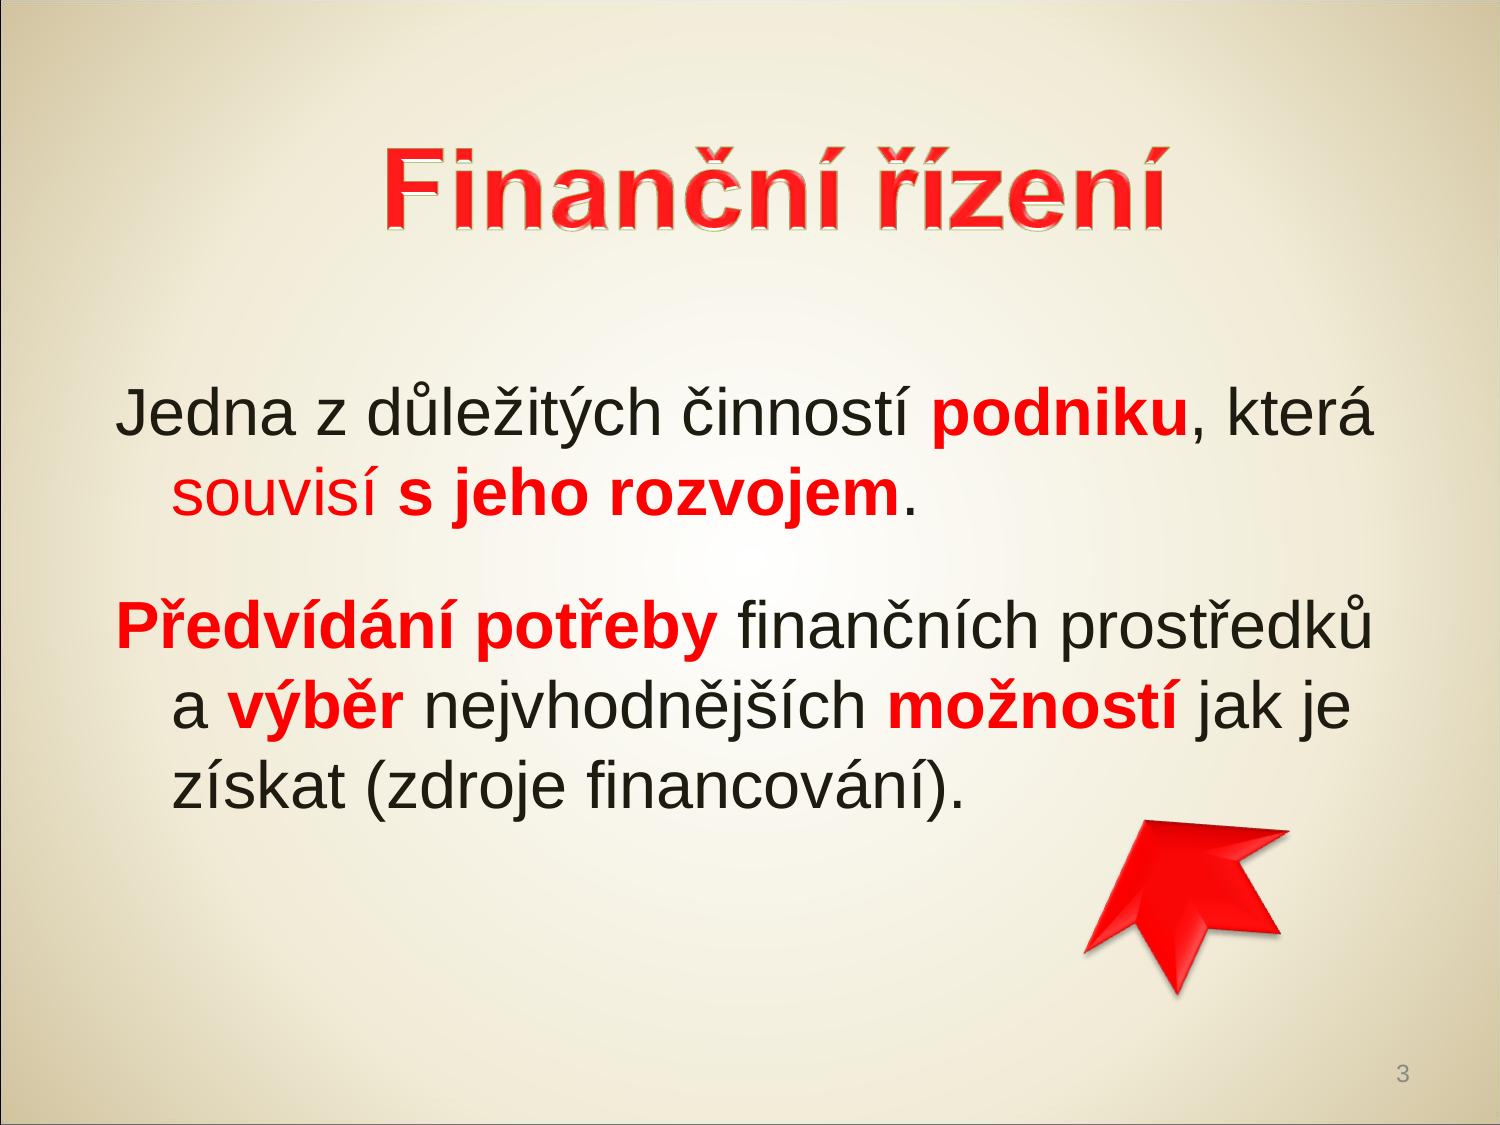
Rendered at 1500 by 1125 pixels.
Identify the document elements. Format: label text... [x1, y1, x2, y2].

list Jedna z důležitých činností podniku, která souvisí s jeho rozvojem. Předvídání potřeby finančních prostředků a výběr nejvhodnějších možností jak je získat (zdroje financování). [100, 361, 1451, 929]
picture [0, 0, 1500, 1125]
text_box <číslo> [1074, 1042, 1426, 1103]
